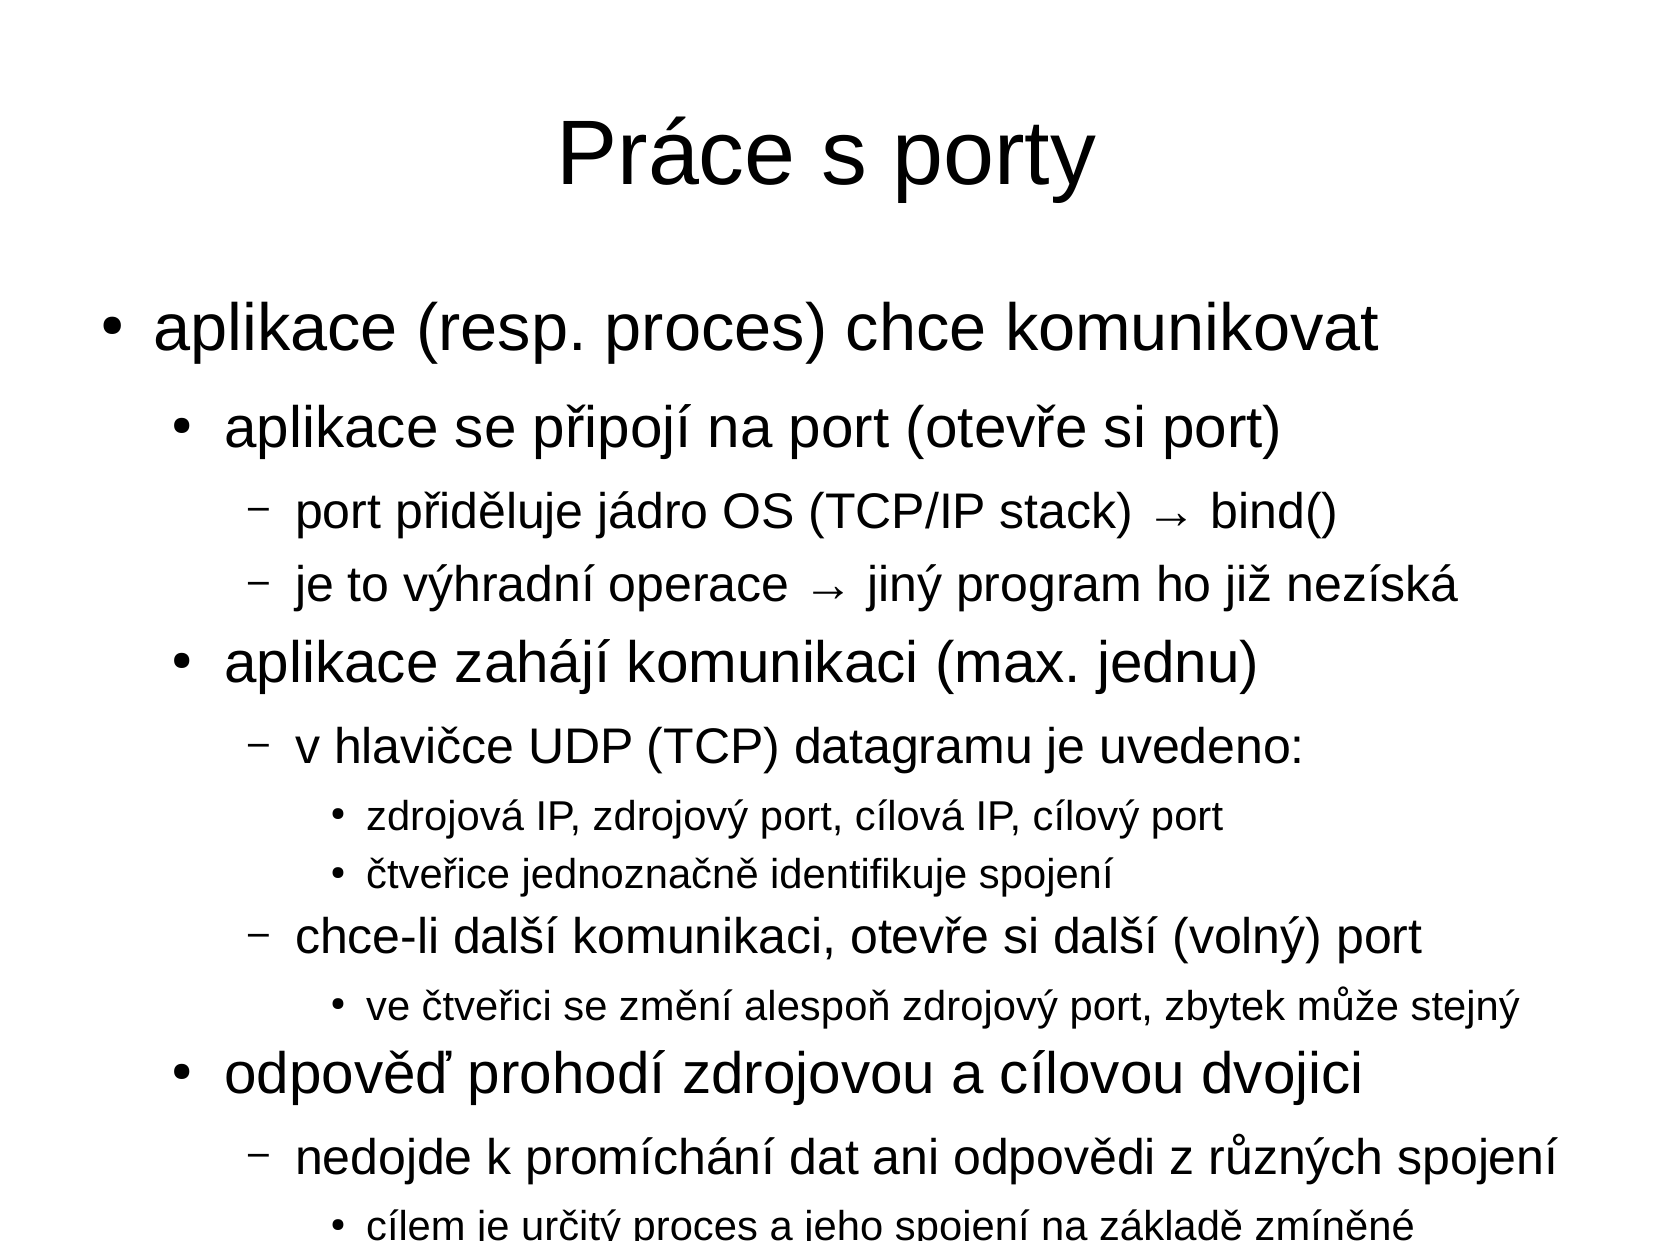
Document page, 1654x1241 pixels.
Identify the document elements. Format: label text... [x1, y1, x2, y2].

list aplikace (resp. proces) chce komunikovat aplikace se připojí na port (otevře si port) port přiděluje jádro OS (TCP/IP stack) → bind() je to výhradní operace → jiný program ho již nezíská aplikace zahájí komunikaci (max. jednu) v hlavičce UDP (TCP) datagramu je uvedeno: zdrojová IP, zdrojový port, cílová IP, cílový port čtveřice jednoznačně identifikuje spojení chce-li další komunikaci, otevře si další (volný) port ve čtveřici se změní alespoň zdrojový port, zbytek může stejný odpověď prohodí zdrojovou a cílovou dvojici nedojde k promíchání dat ani odpovědi z různých spojení cílem je určitý proces a jeho spojení na základě zmíněné čtveřice [82, 290, 1571, 1211]
title Práce s porty [82, 49, 1571, 257]
